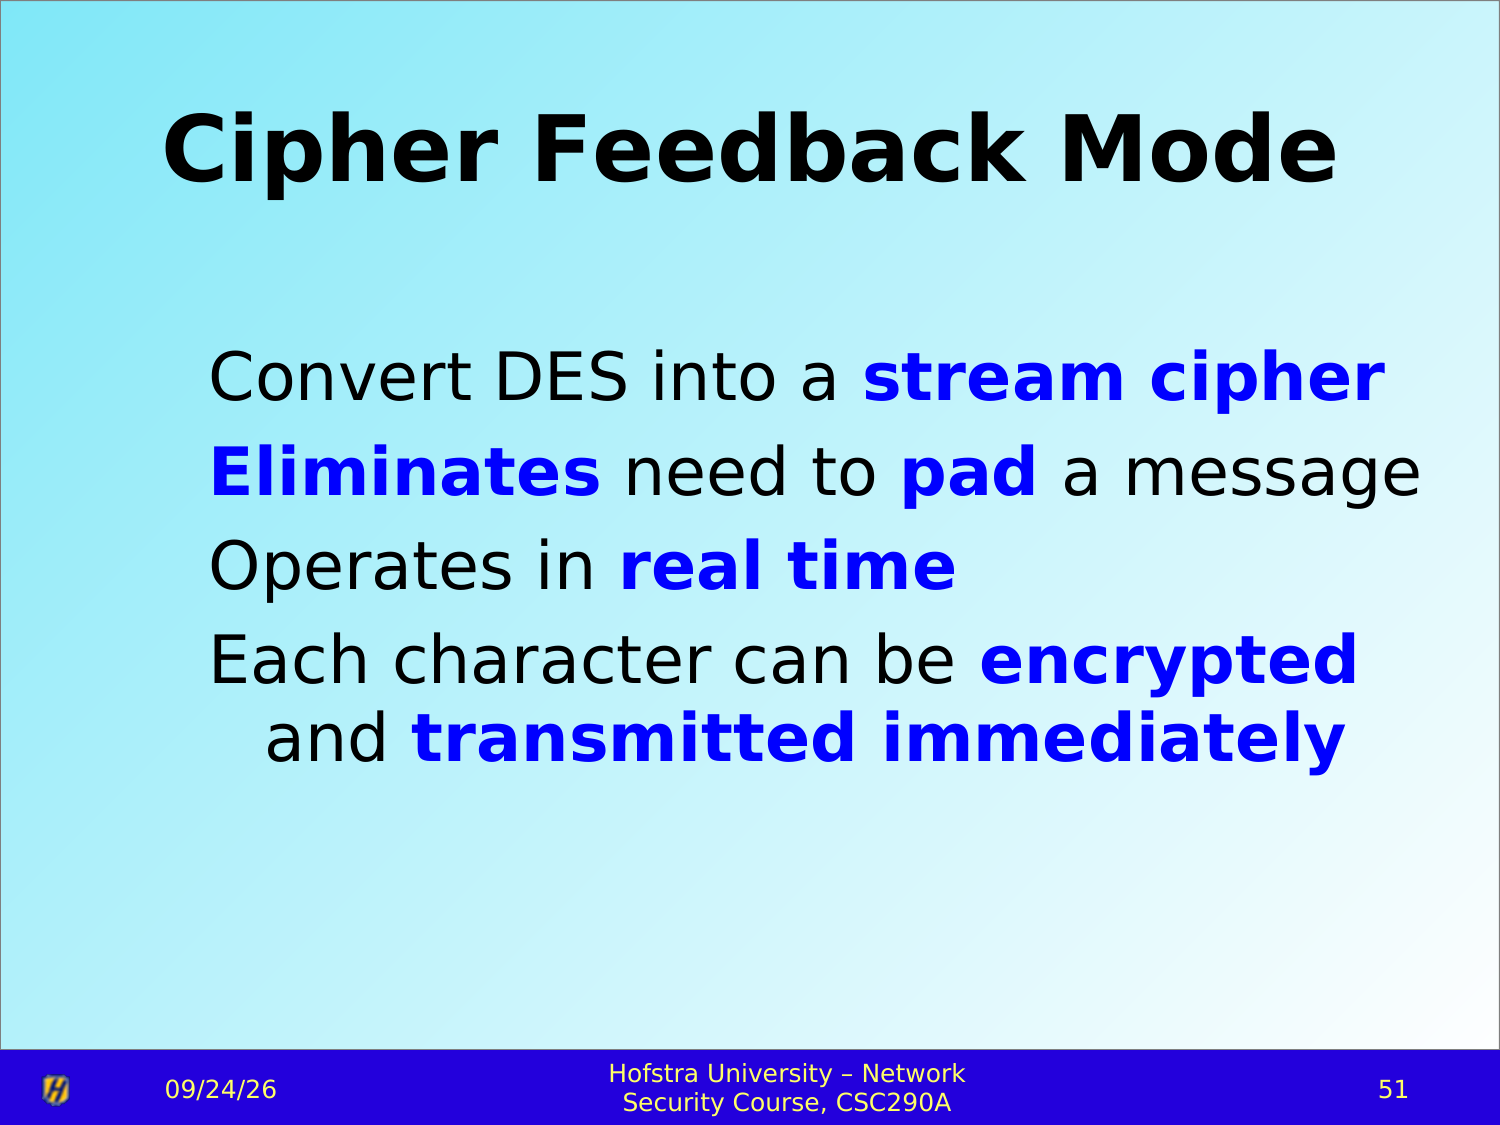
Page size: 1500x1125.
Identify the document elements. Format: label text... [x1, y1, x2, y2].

picture [37, 1072, 76, 1110]
title Cipher Feedback Mode [112, 88, 1391, 212]
list Convert DES into a stream cipher Eliminates need to pad a message Operates in real time Each character can be encrypted and transmitted immediately [193, 331, 1469, 1007]
